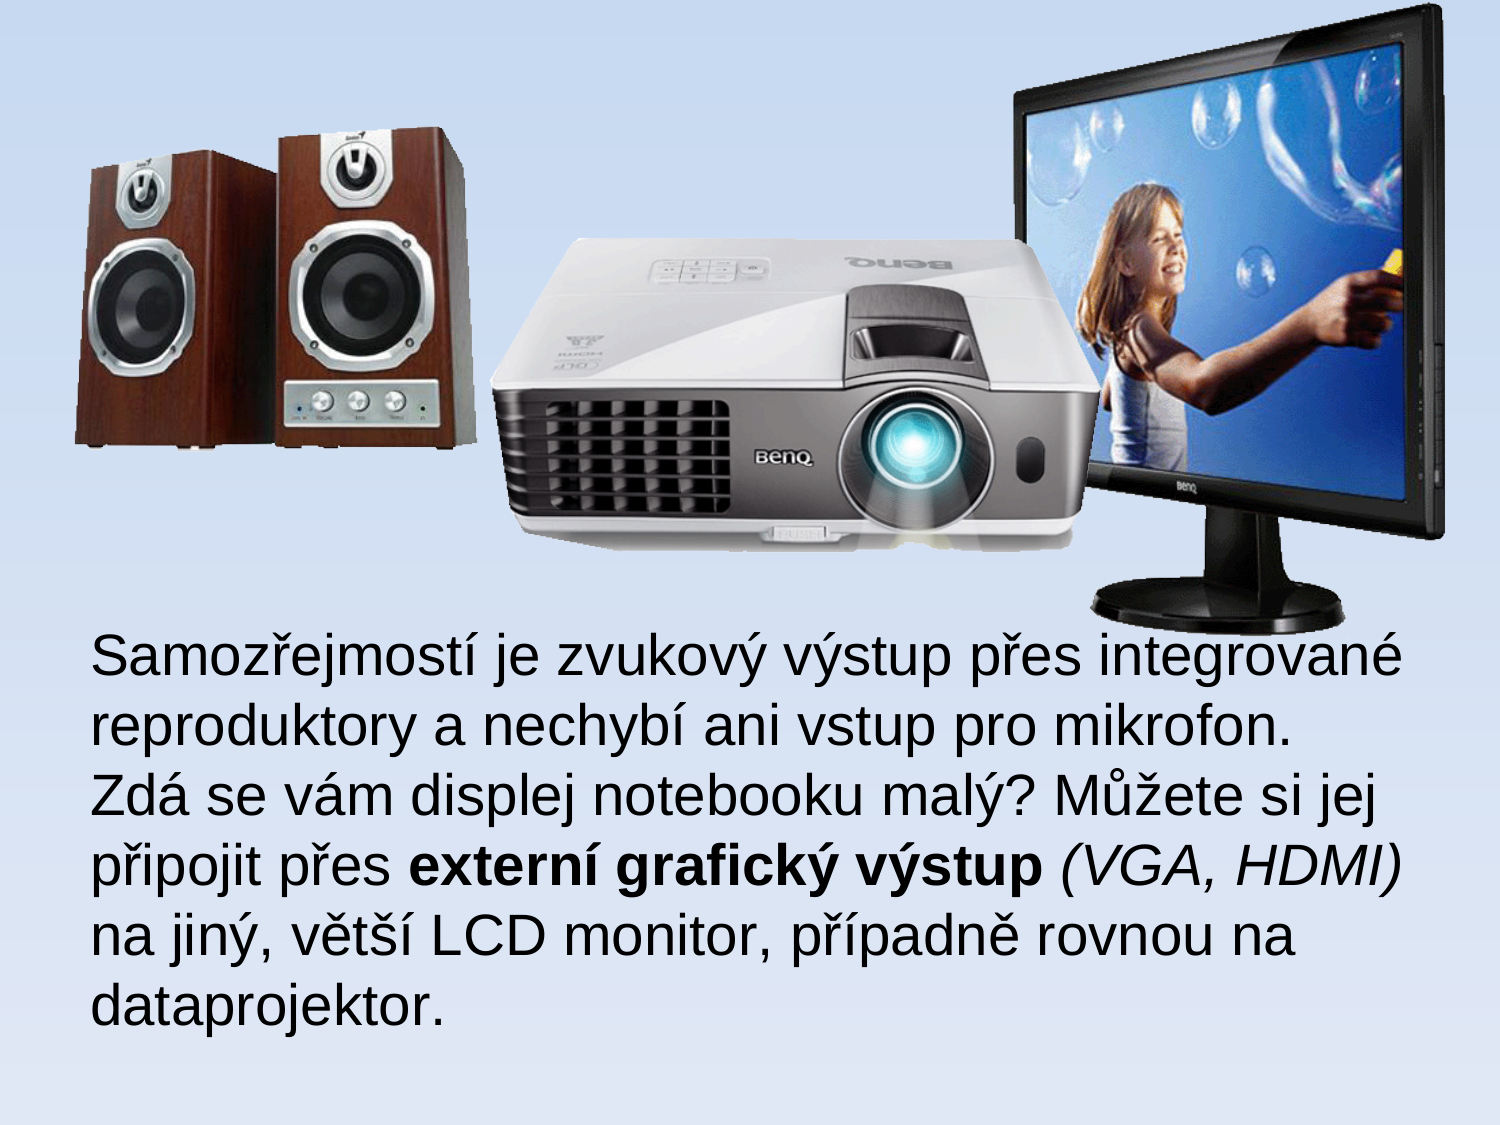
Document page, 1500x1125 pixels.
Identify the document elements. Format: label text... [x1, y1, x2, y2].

picture [56, 0, 1474, 658]
list Samozřejmostí je zvukový výstup přes integrované reproduktory a nechybí ani vstup pro mikrofon. Zdá se vám displej notebooku malý? Můžete si jej připojit přes externí grafický výstup (VGA, HDMI) na jiný, větší LCD monitor, případně rovnou na dataprojektor. [75, 609, 1426, 1045]
